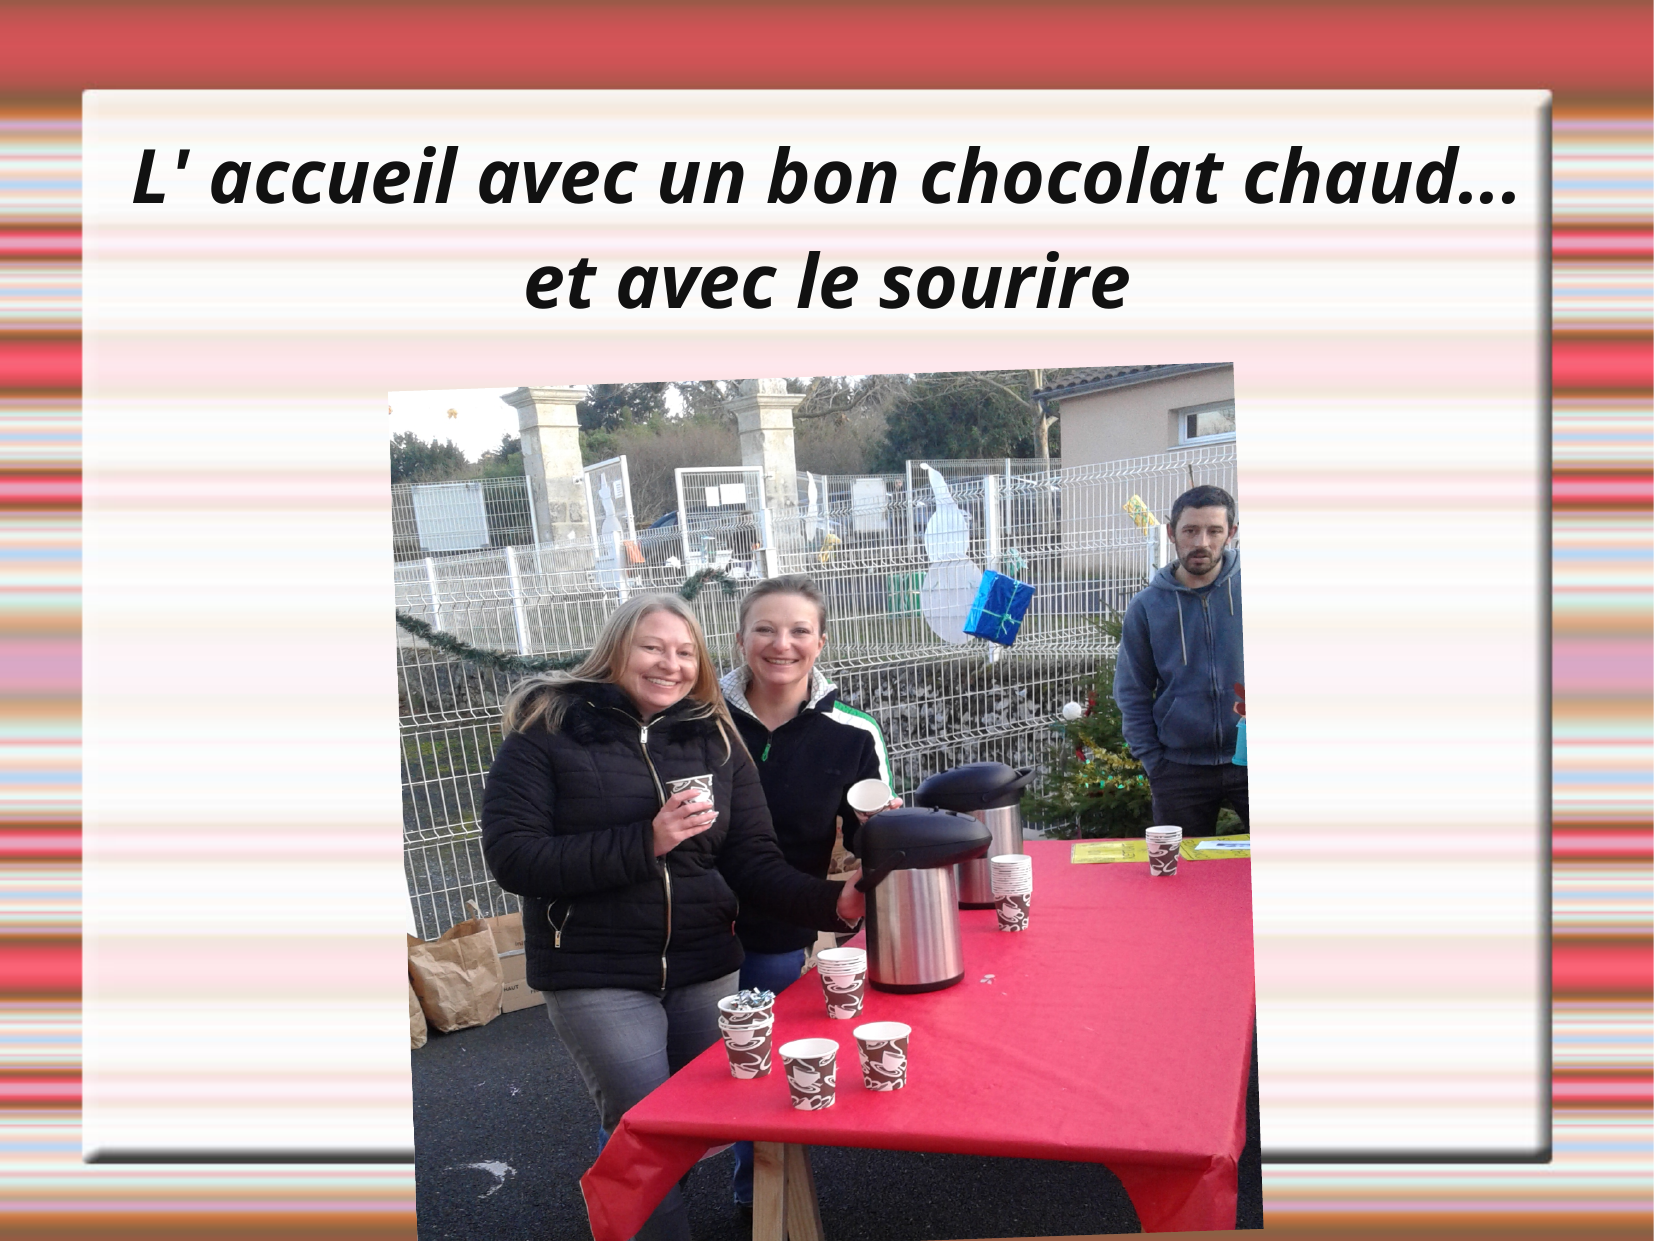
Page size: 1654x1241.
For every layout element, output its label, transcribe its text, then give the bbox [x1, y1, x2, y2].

picture [0, 0, 1654, 1241]
title L' accueil avec un bon chocolat chaud... et avec le sourire [121, 113, 1534, 323]
